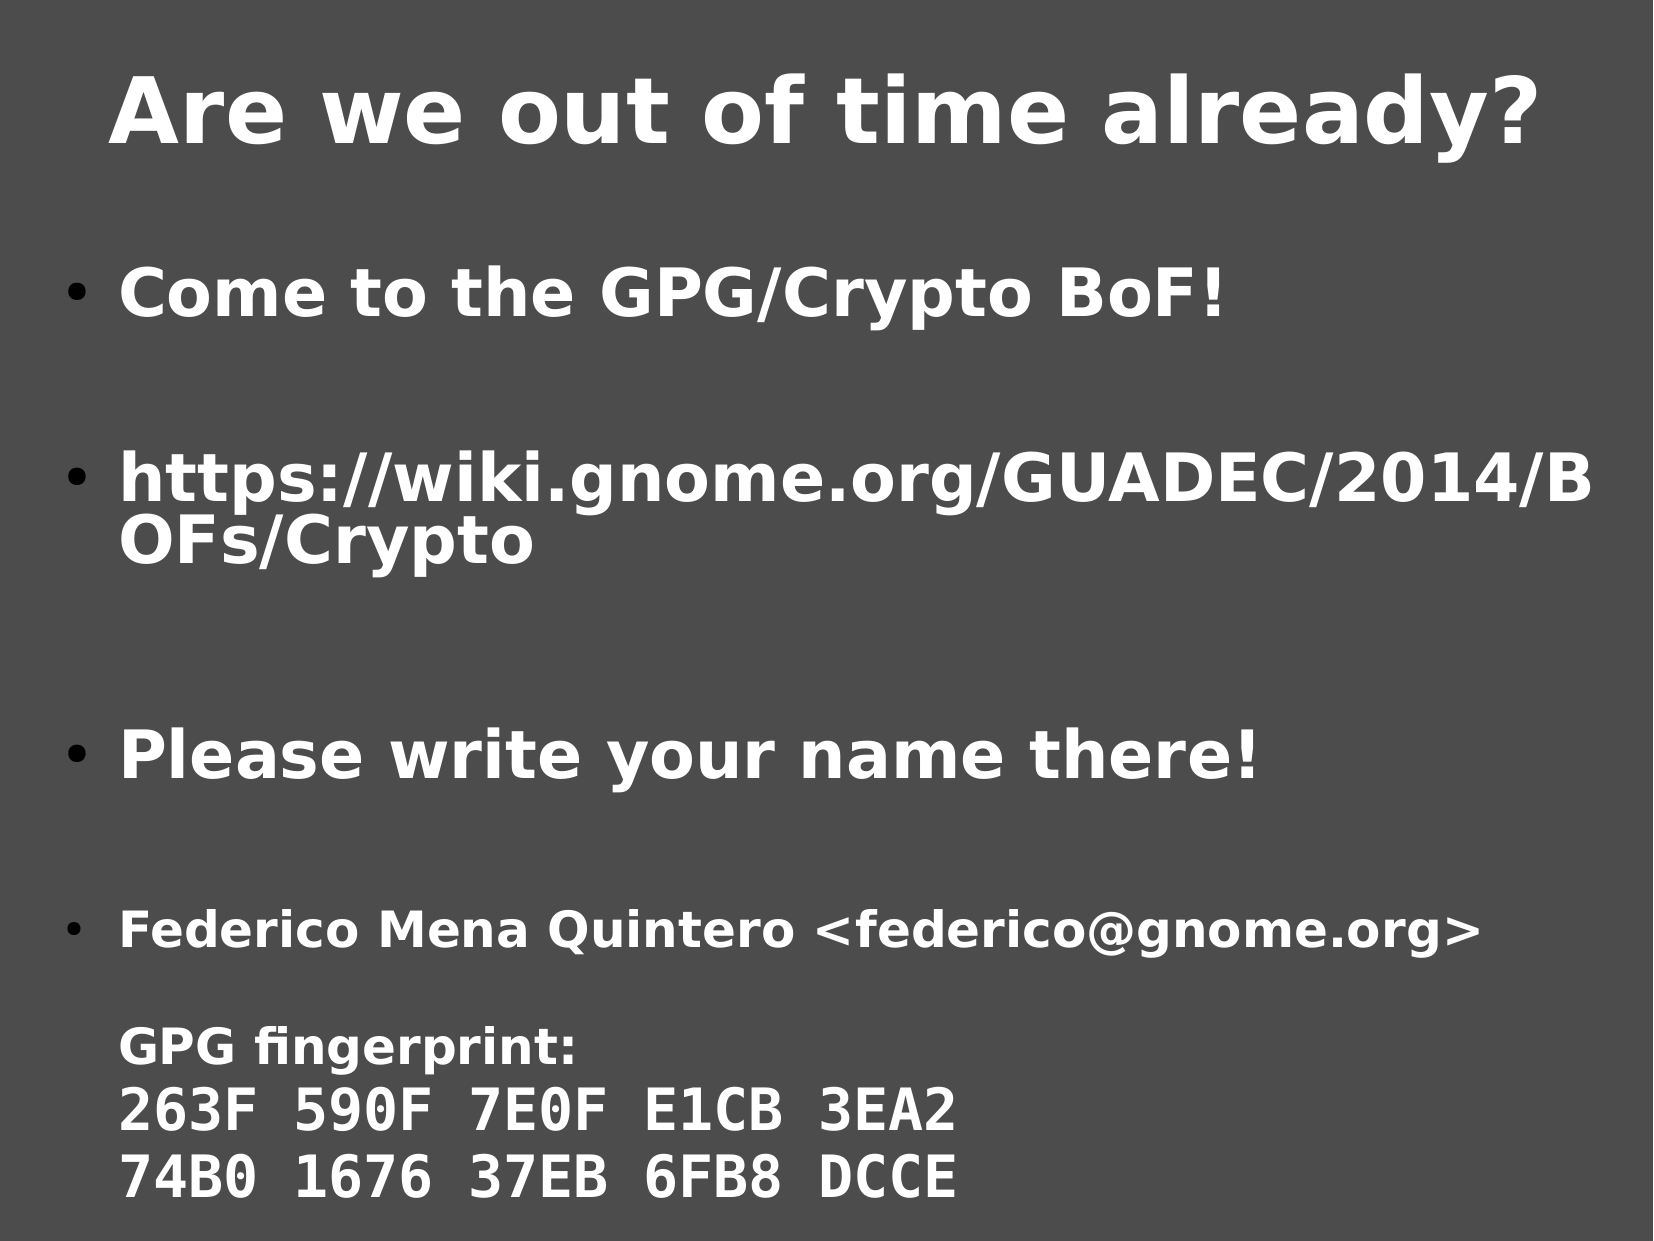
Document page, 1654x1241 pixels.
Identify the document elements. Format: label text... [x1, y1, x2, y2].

title Are we out of time already? [82, 8, 1571, 216]
list Come to the GPG/Crypto BoF! https://wiki.gnome.org/GUADEC/2014/BOFs/Crypto Please write your name there! Federico Mena Quintero <federico@gnome.org> GPG fingerprint: 263F 590F 7E0F E1CB 3EA2 74B0 1676 37EB 6FB8 DCCE [47, 254, 1598, 1187]
